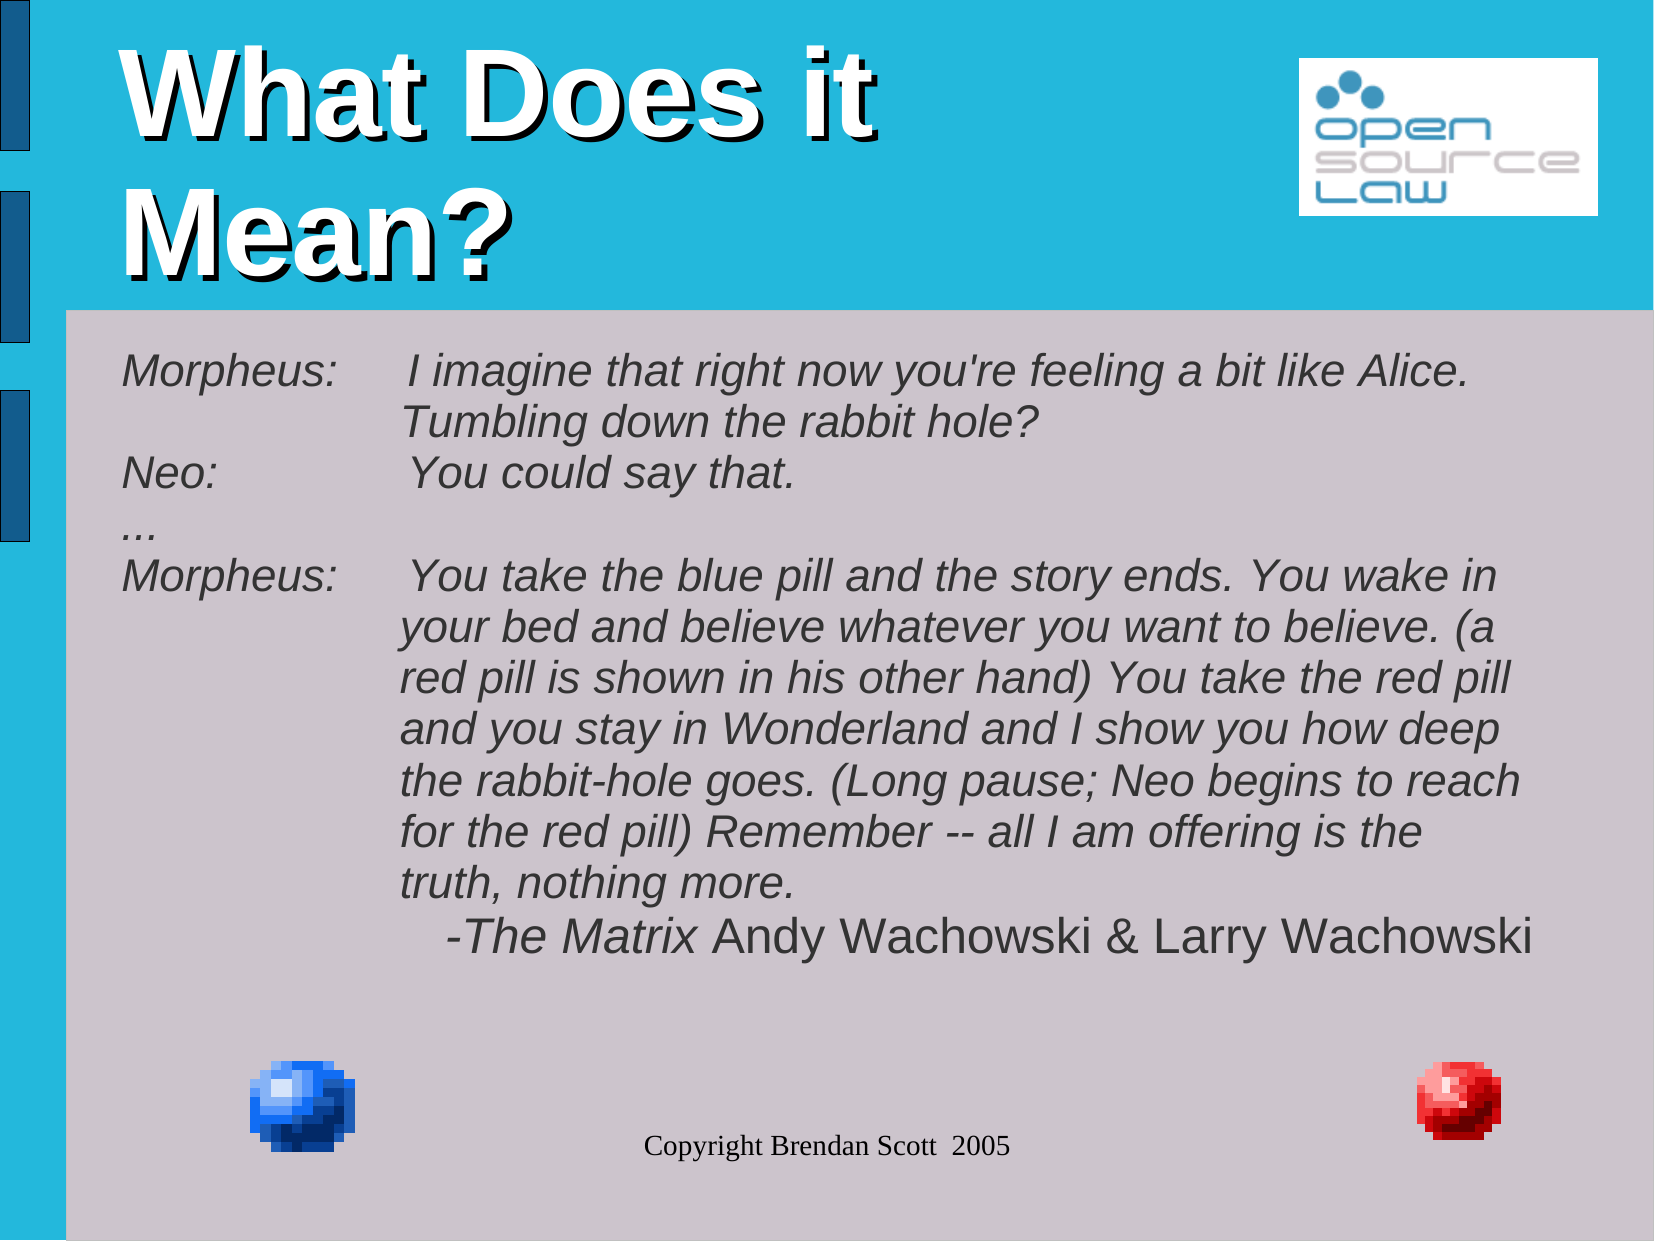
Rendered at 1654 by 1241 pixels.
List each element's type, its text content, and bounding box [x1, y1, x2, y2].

picture [250, 1061, 355, 1152]
title What Does it Mean? [118, 1, 1211, 324]
list Morpheus: I imagine that right now you're feeling a bit like Alice. Tumbling down the rabbit hole? Neo: You could say that. ... Morpheus: You take the blue pill and the story ends. You wake in your bed and believe whatever you want to believe. (a red pill is shown in his other hand) You take the red pill and you stay in Wonderland and I show you how deep the rabbit-hole goes. (Long pause; Neo begins to reach for the red pill) Remember -- all I am offering is the truth, nothing more. -The Matrix Andy Wachowski & Larry Wachowski [121, 344, 1534, 1127]
picture [1417, 1062, 1501, 1140]
picture [1299, 58, 1598, 216]
